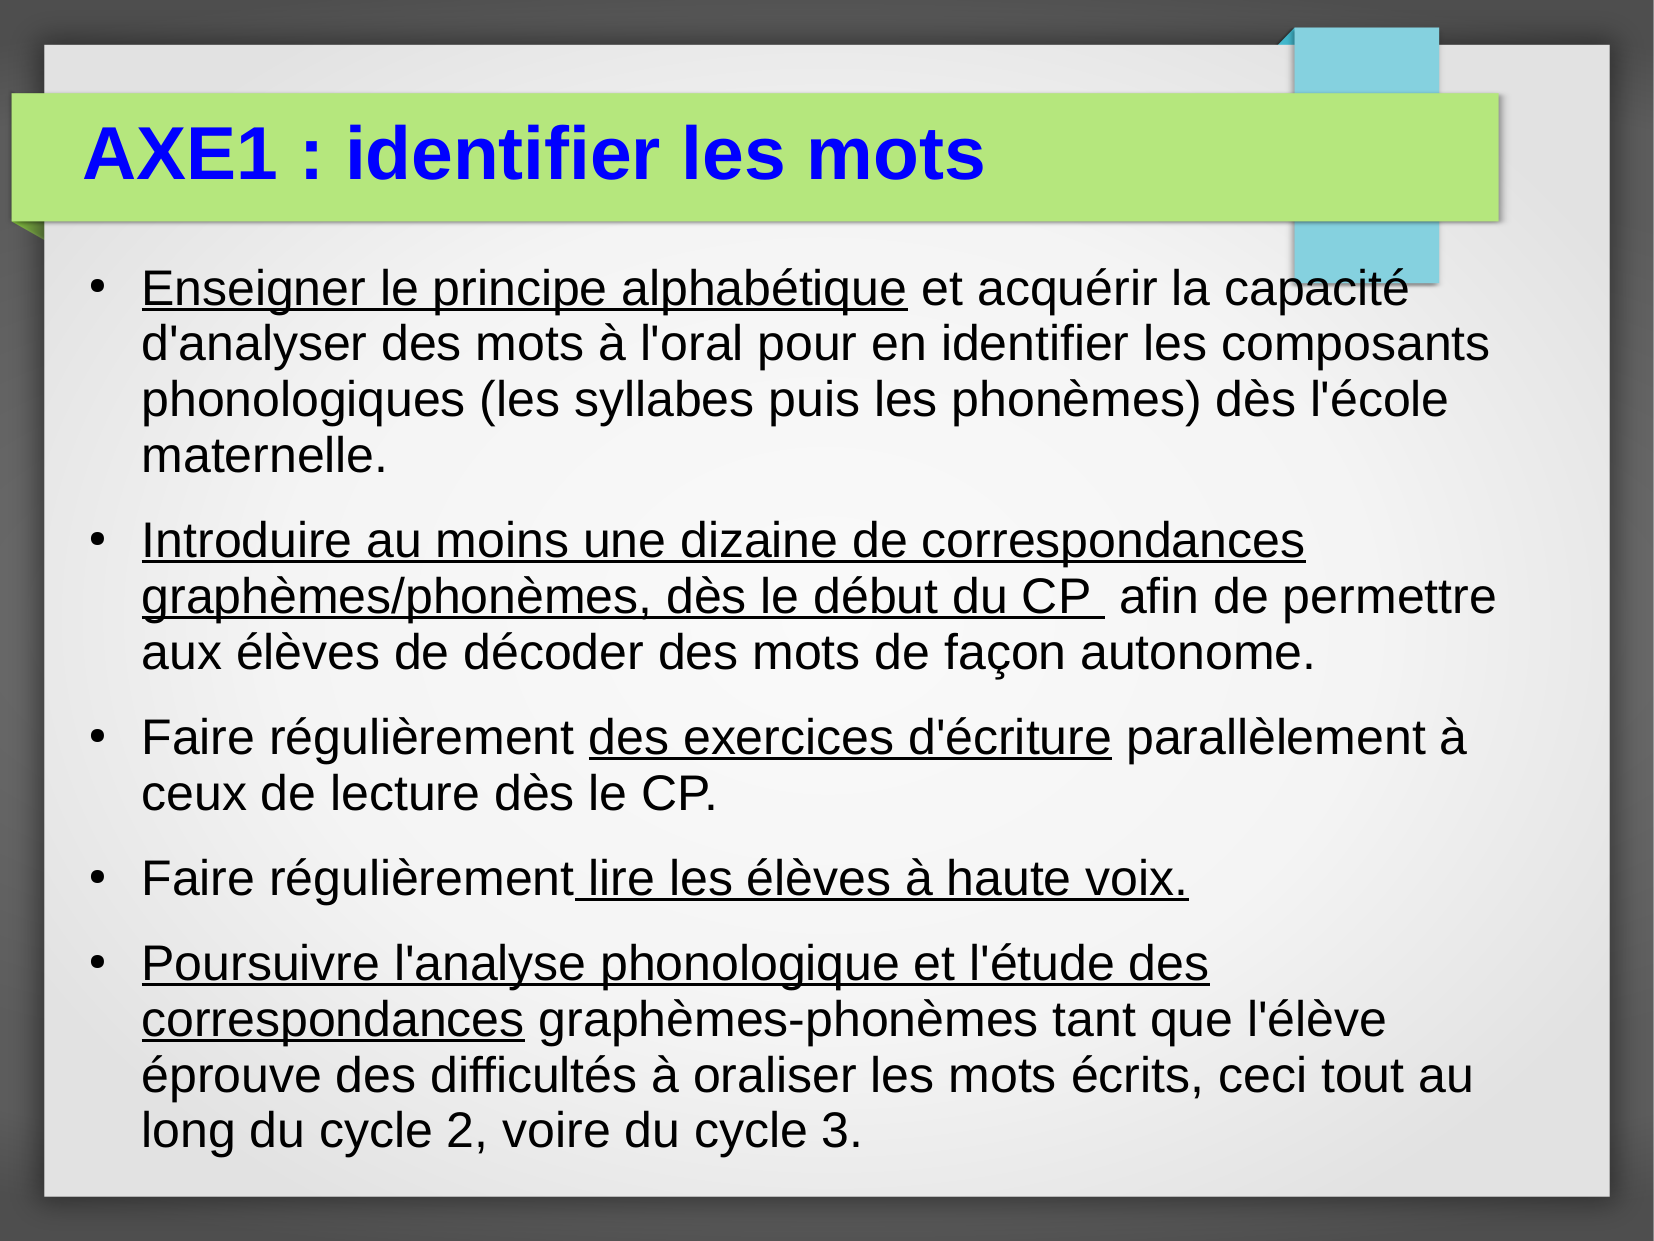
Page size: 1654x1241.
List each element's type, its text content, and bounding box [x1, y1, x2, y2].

picture [0, 0, 1654, 1241]
list Enseigner le principe alphabétique et acquérir la capacité d'analyser des mots à l'oral pour en identifier les composants phonologiques (les syllabes puis les phonèmes) dès l'école maternelle. Introduire au moins une dizaine de correspondances graphèmes/phonèmes, dès le début du CP afin de permettre aux élèves de décoder des mots de façon autonome. Faire régulièrement des exercices d'écriture parallèlement à ceux de lecture dès le CP. Faire régulièrement lire les élèves à haute voix. Poursuivre l'analyse phonologique et l'étude des correspondances graphèmes-phonèmes tant que l'élève éprouve des difficultés à oraliser les mots écrits, ceci tout au long du cycle 2, voire du cycle 3. [70, 259, 1560, 1170]
title AXE1 : identifier les mots [82, 94, 1264, 213]
